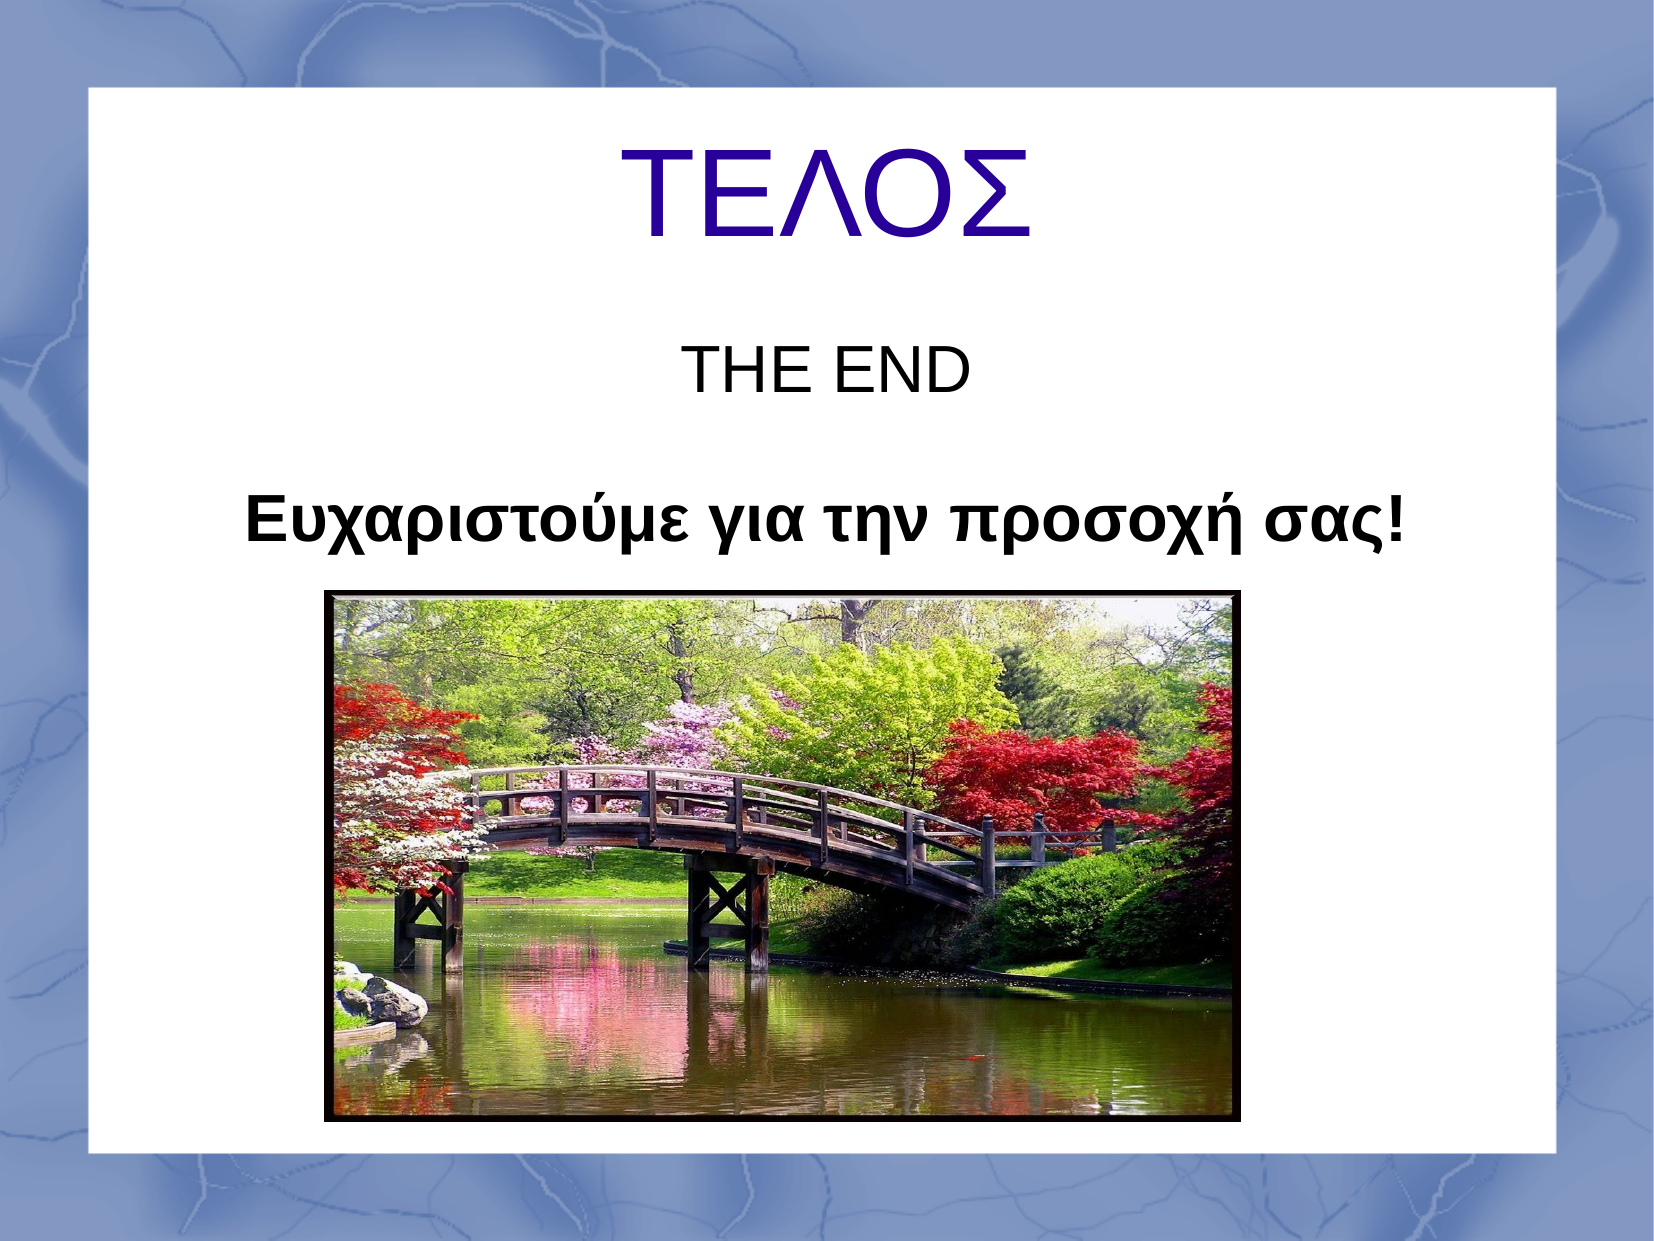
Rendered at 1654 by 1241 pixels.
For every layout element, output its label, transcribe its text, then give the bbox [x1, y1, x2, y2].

subtitle ΤΗΕ ΕΝD Ευχαριστούμε για την προσοχή σας! [147, 332, 1506, 1003]
picture [0, 0, 1654, 1241]
title ΤΕΛΟΣ [118, 48, 1536, 341]
